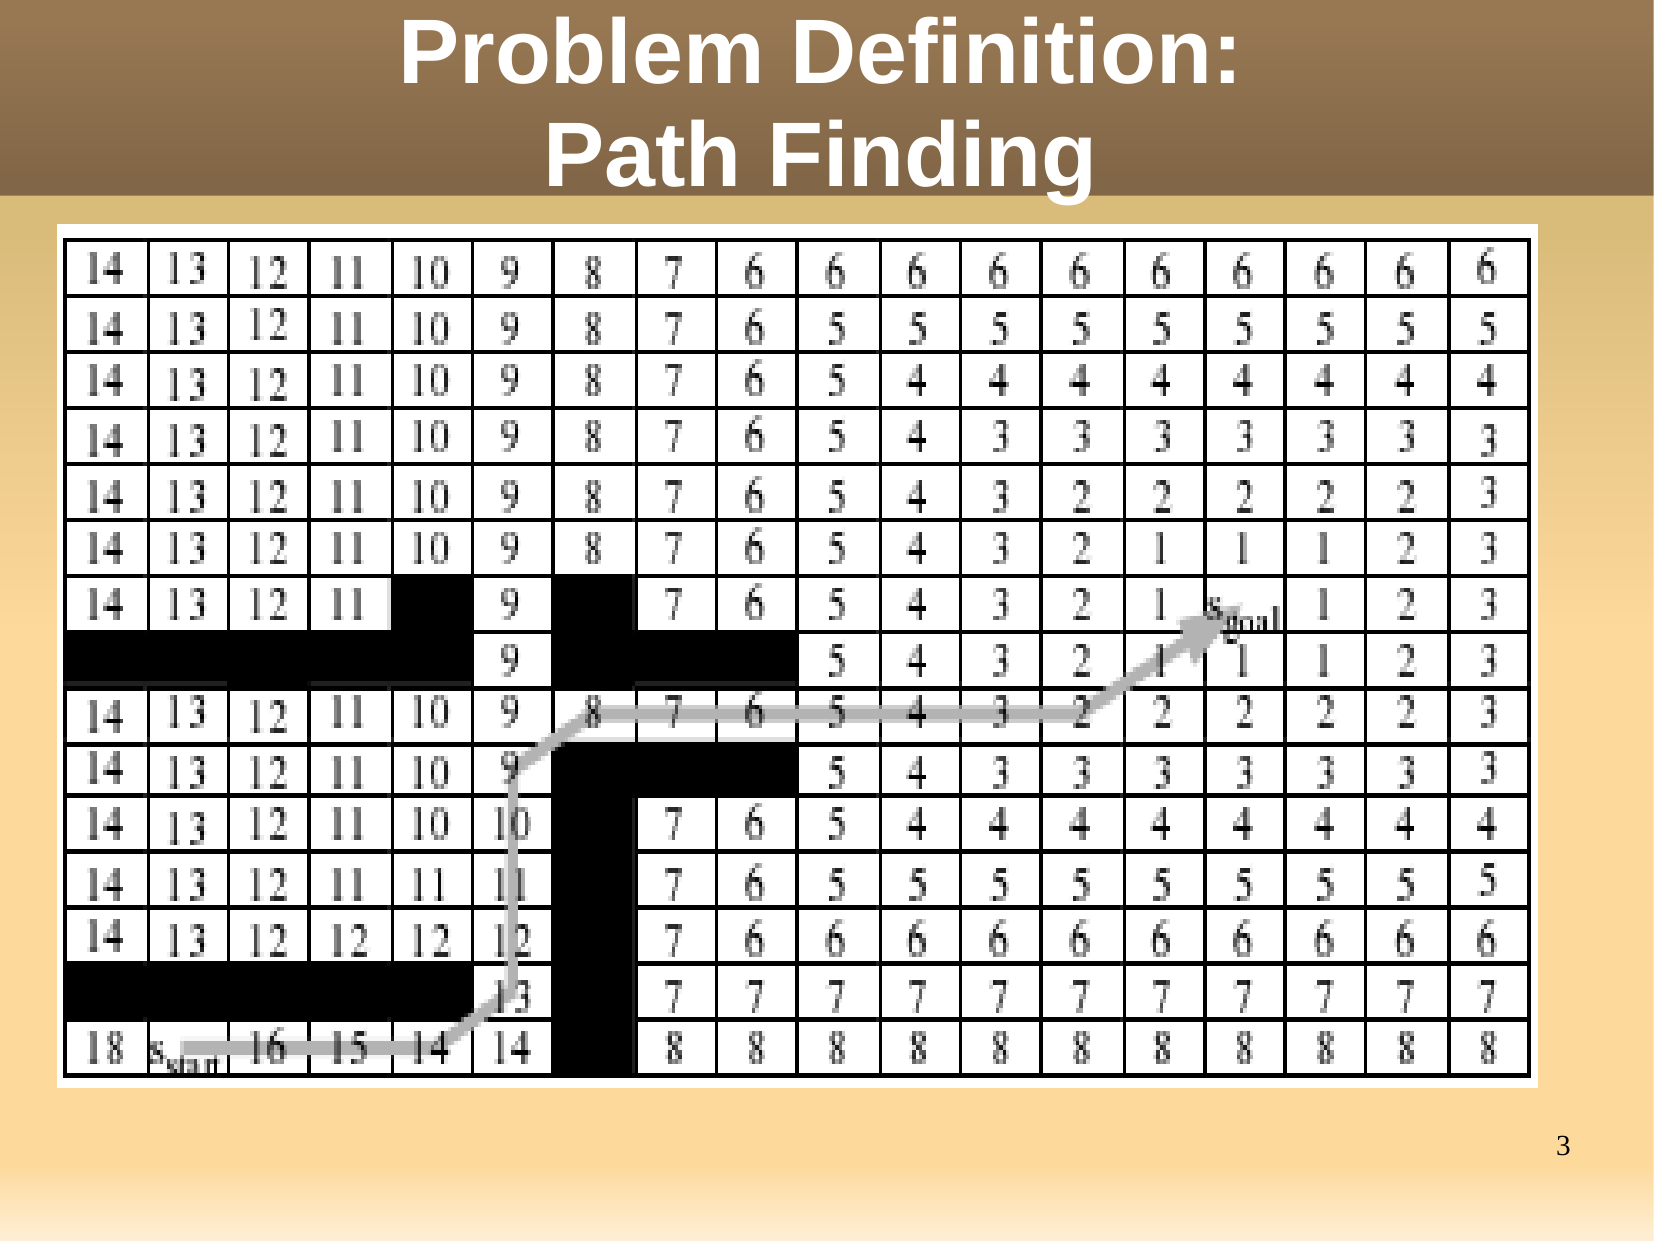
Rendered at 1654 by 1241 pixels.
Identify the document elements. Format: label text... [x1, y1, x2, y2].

picture [0, 0, 1654, 1241]
title Problem Definition: Path Finding [76, 1, 1565, 207]
